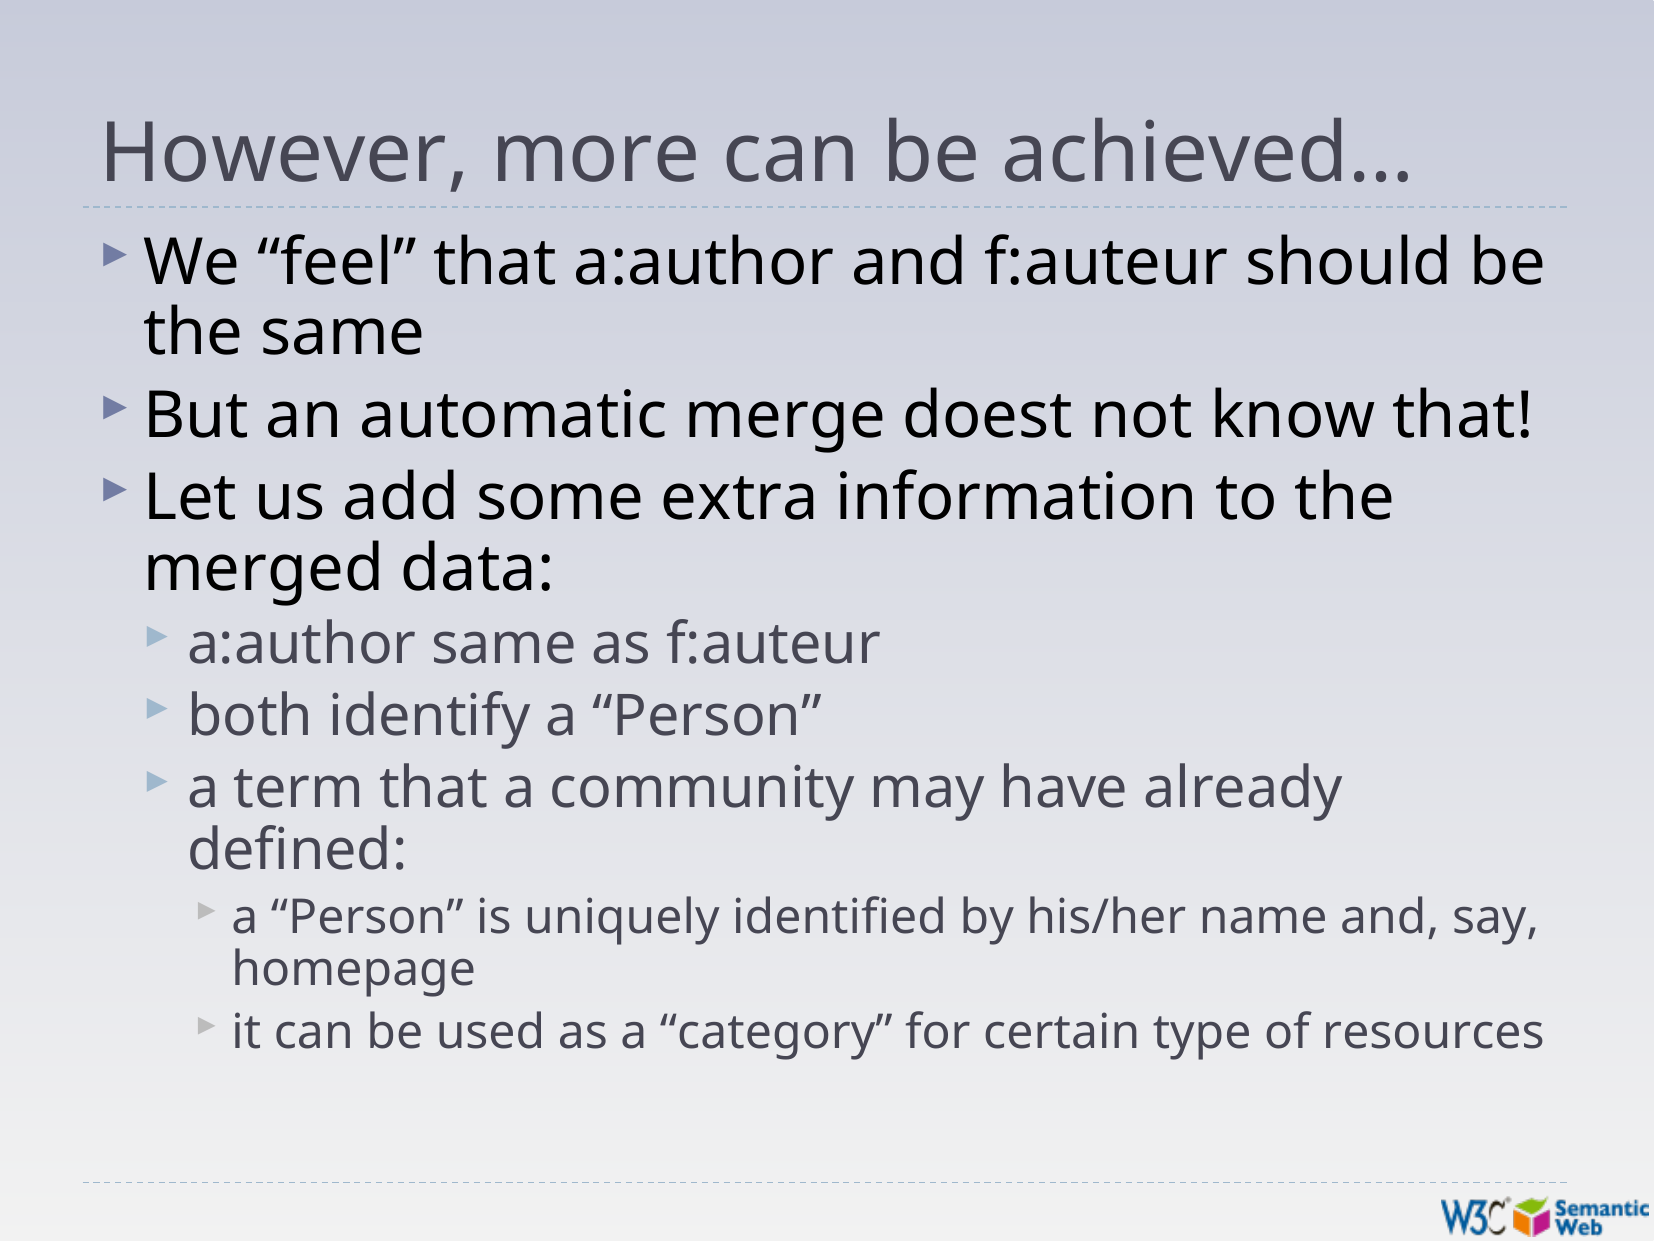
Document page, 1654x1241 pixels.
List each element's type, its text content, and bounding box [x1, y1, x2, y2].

title However, more can be achieved… [82, 27, 1572, 207]
picture [1441, 1195, 1649, 1237]
list We “feel” that a:author and f:auteur should be the same But an automatic merge doest not know that! Let us add some extra information to the merged data: a:author same as f:auteur both identify a “Person” a term that a community may have already defined: a “Person” is uniquely identified by his/her name and, say, homepage it can be used as a “category” for certain type of resources [82, 220, 1572, 1114]
